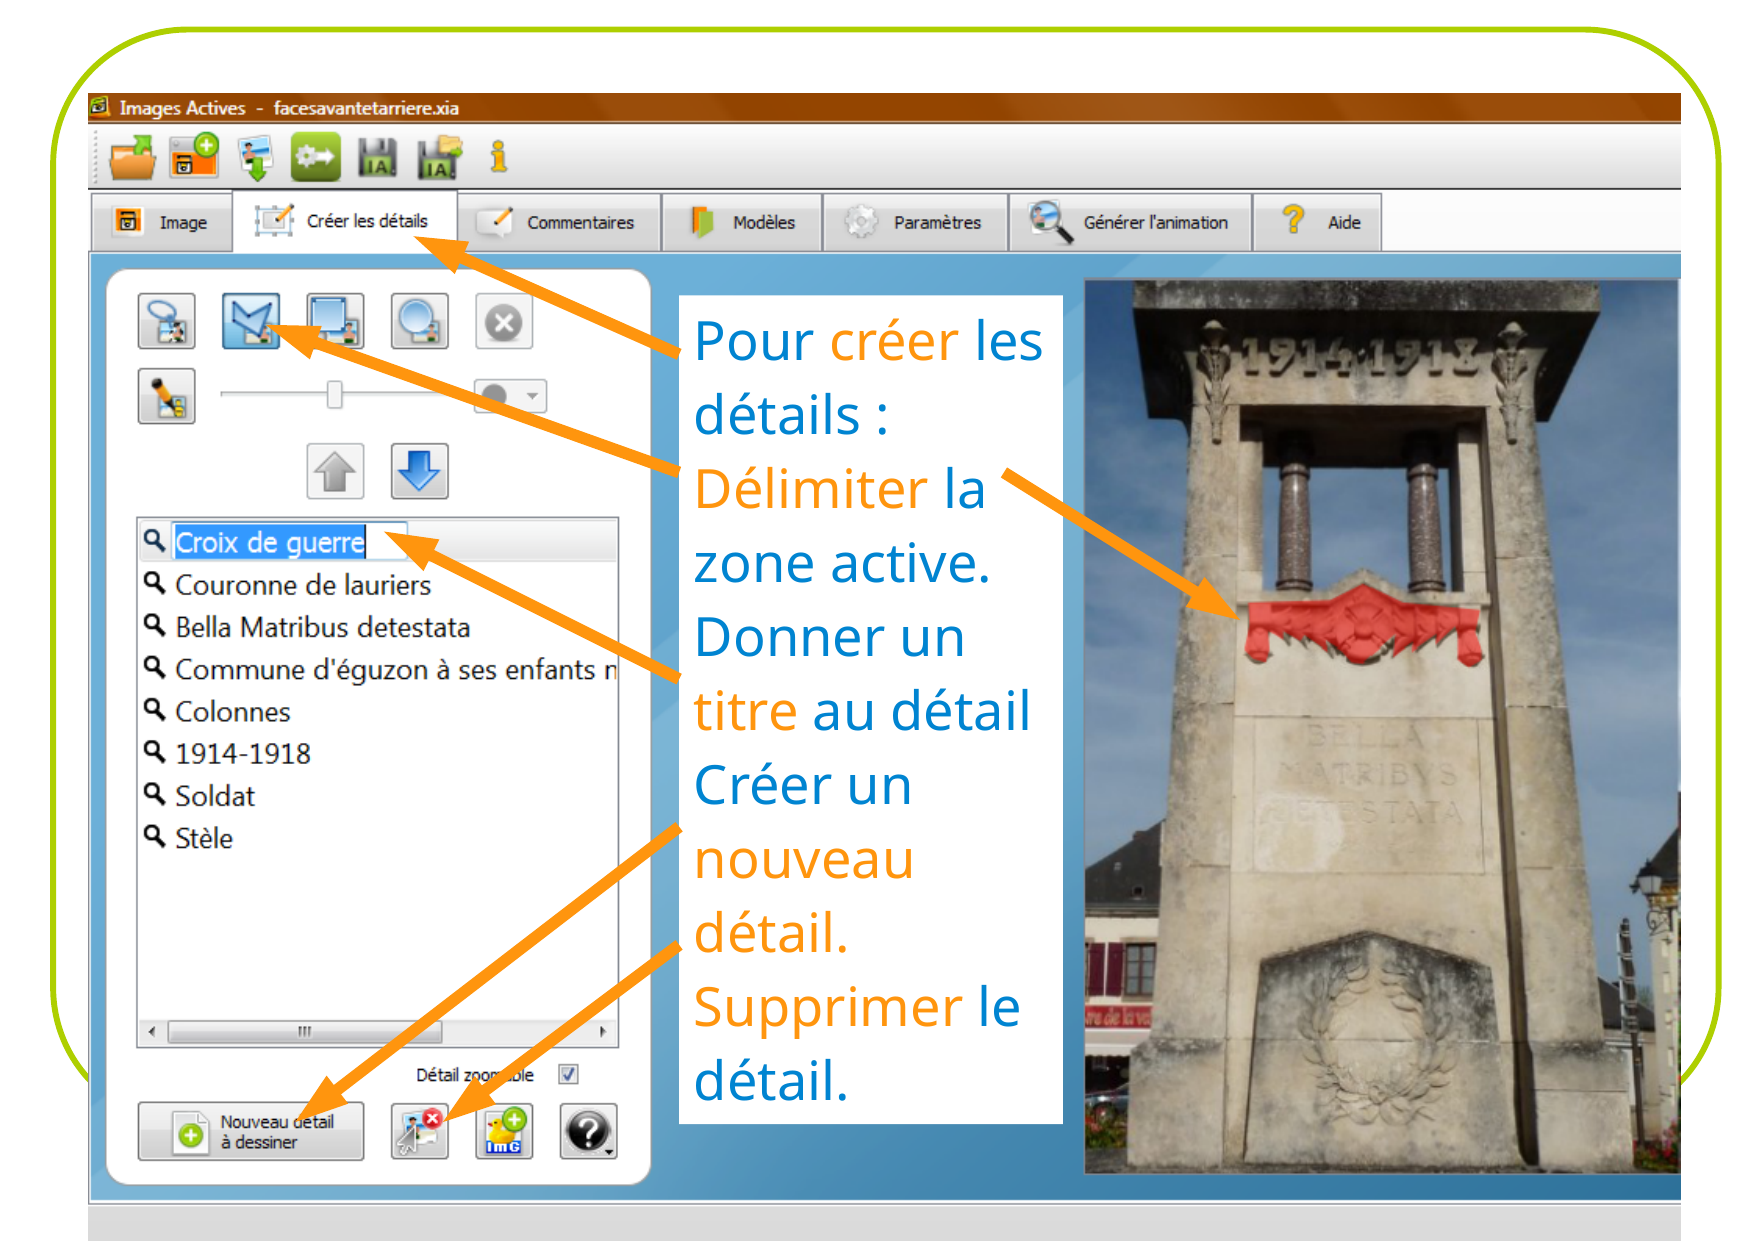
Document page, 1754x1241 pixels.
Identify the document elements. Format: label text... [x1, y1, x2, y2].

text_box Pour créer les détails : Délimiter la zone active. Donner un titre au détail Créer un nouveau détail. Supprimer le détail. [679, 295, 1063, 1056]
picture [88, 93, 1681, 1241]
